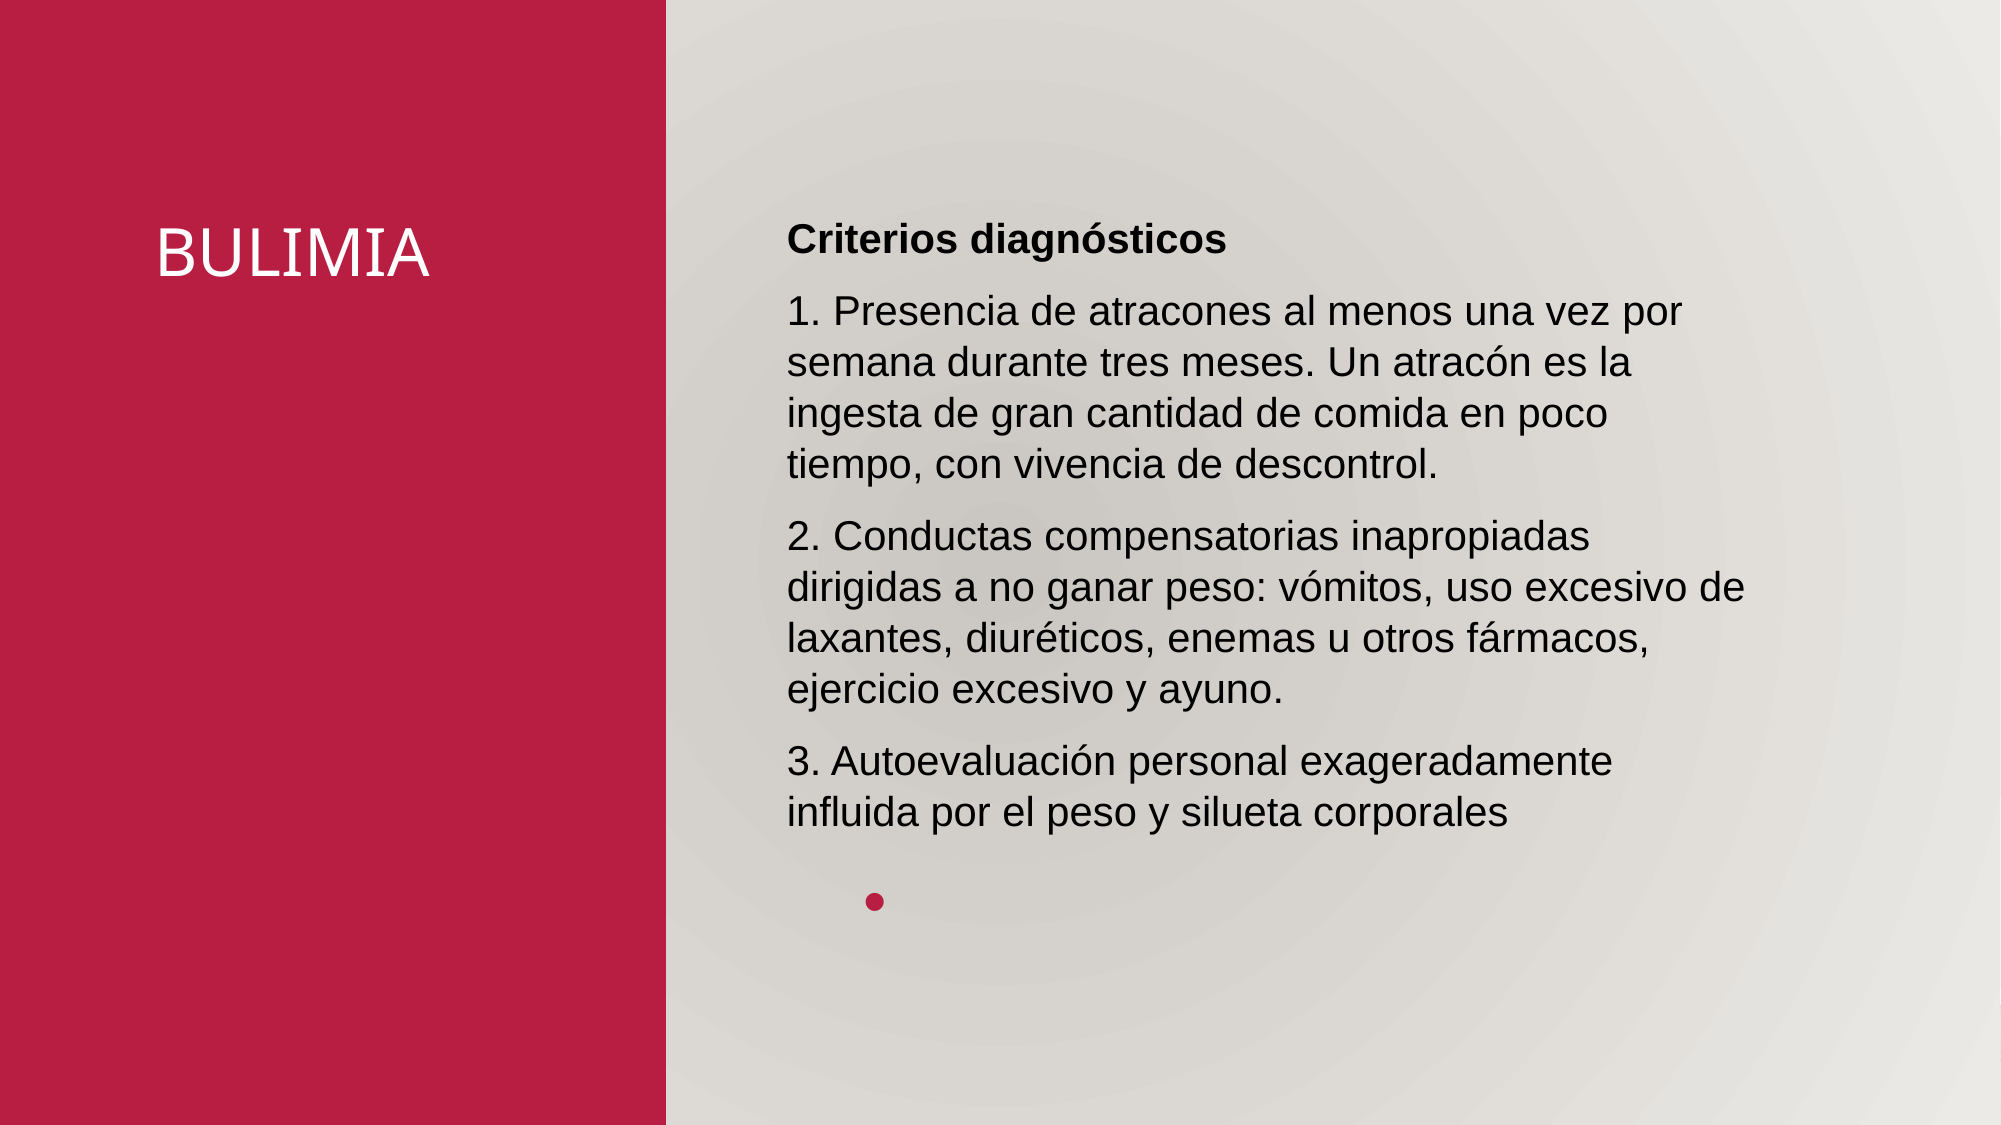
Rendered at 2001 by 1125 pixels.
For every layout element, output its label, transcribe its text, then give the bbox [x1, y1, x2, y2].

text_box [0, 0, 2000, 1125]
list Criterios diagnósticos 1. Presencia de atracones al menos una vez por semana durante tres meses. Un atracón es la ingesta de gran cantidad de comida en poco tiempo, con vivencia de descontrol. 2. Conductas compensatorias inapropiadas dirigidas a no ganar peso: vómitos, uso excesivo de laxantes, diuréticos, enemas u otros fármacos, ejercicio excesivo y ayuno. 3. Autoevaluación personal exageradamente influida por el peso y silueta corporales [771, 203, 1762, 1011]
title BULIMIA [139, 203, 587, 956]
